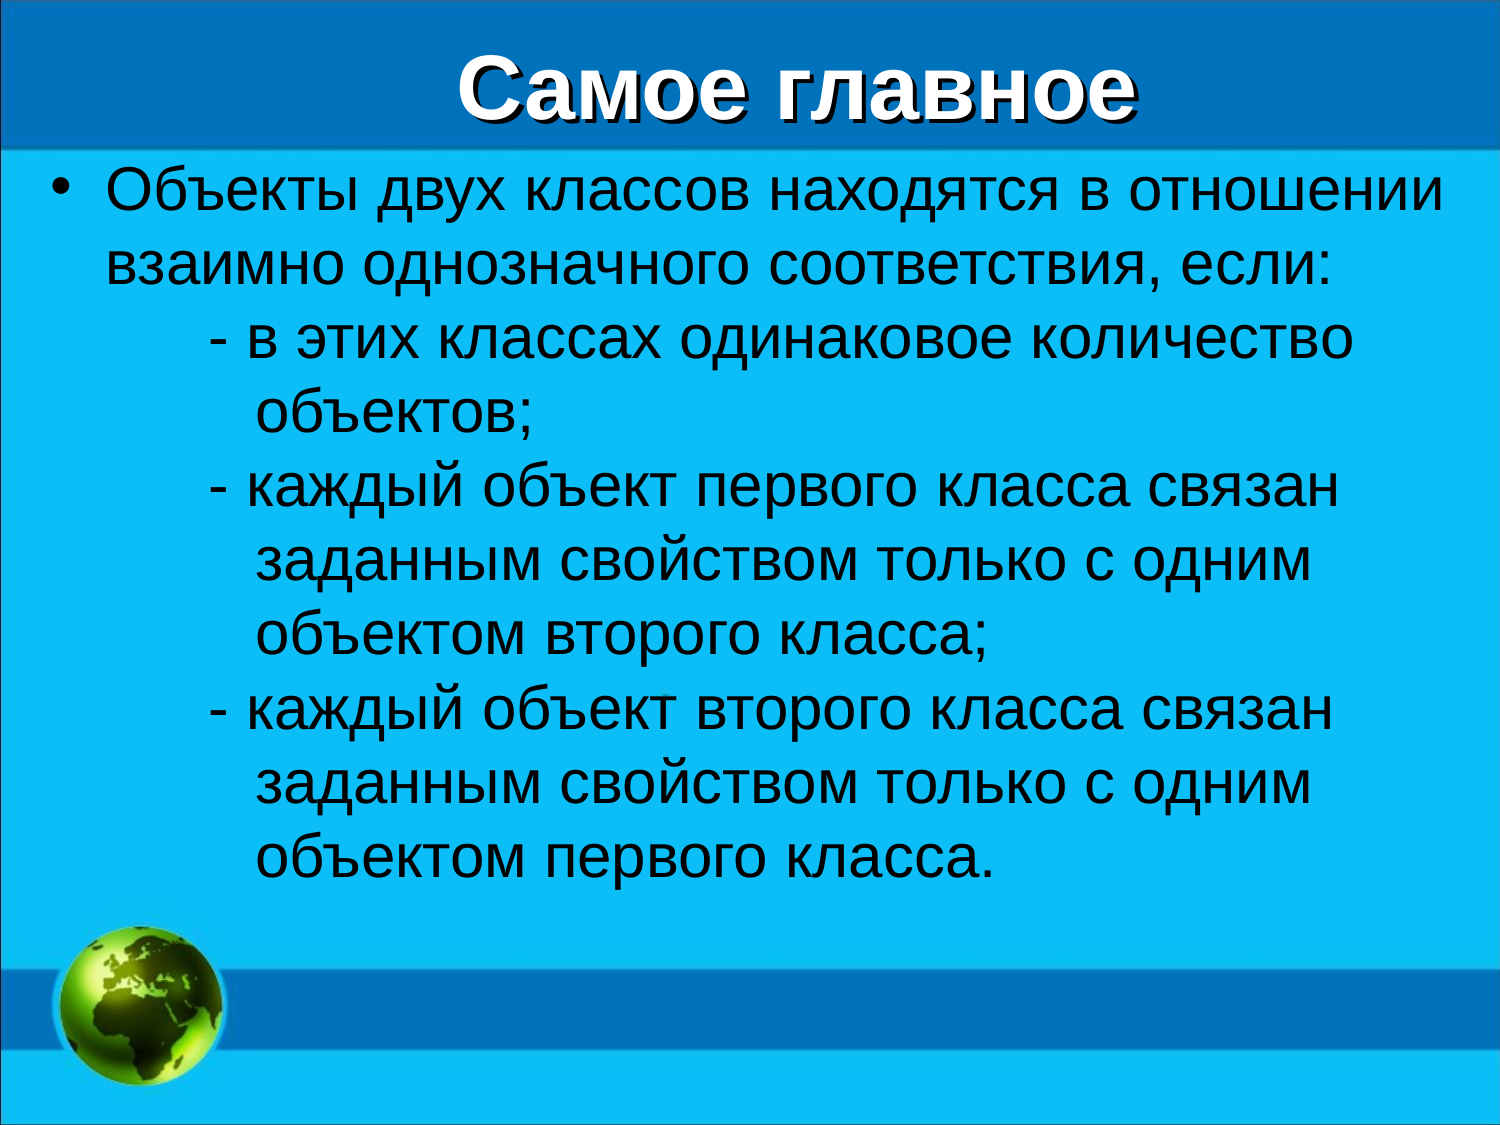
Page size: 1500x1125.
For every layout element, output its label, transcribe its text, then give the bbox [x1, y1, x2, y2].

picture [0, 0, 1500, 1125]
picture [58, 965, 225, 1087]
picture [219, 971, 1500, 1049]
title Самое главное [171, 30, 1425, 135]
list Объекты двух классов находятся в отношении взаимно однозначного соответствия, если: - в этих классах одинаковое количество объектов; - каждый объект первого класса связан заданным свойством только с одним объектом второго класса; - каждый объект второго класса связан заданным свойством только с одним объектом первого класса. [35, 140, 1465, 965]
